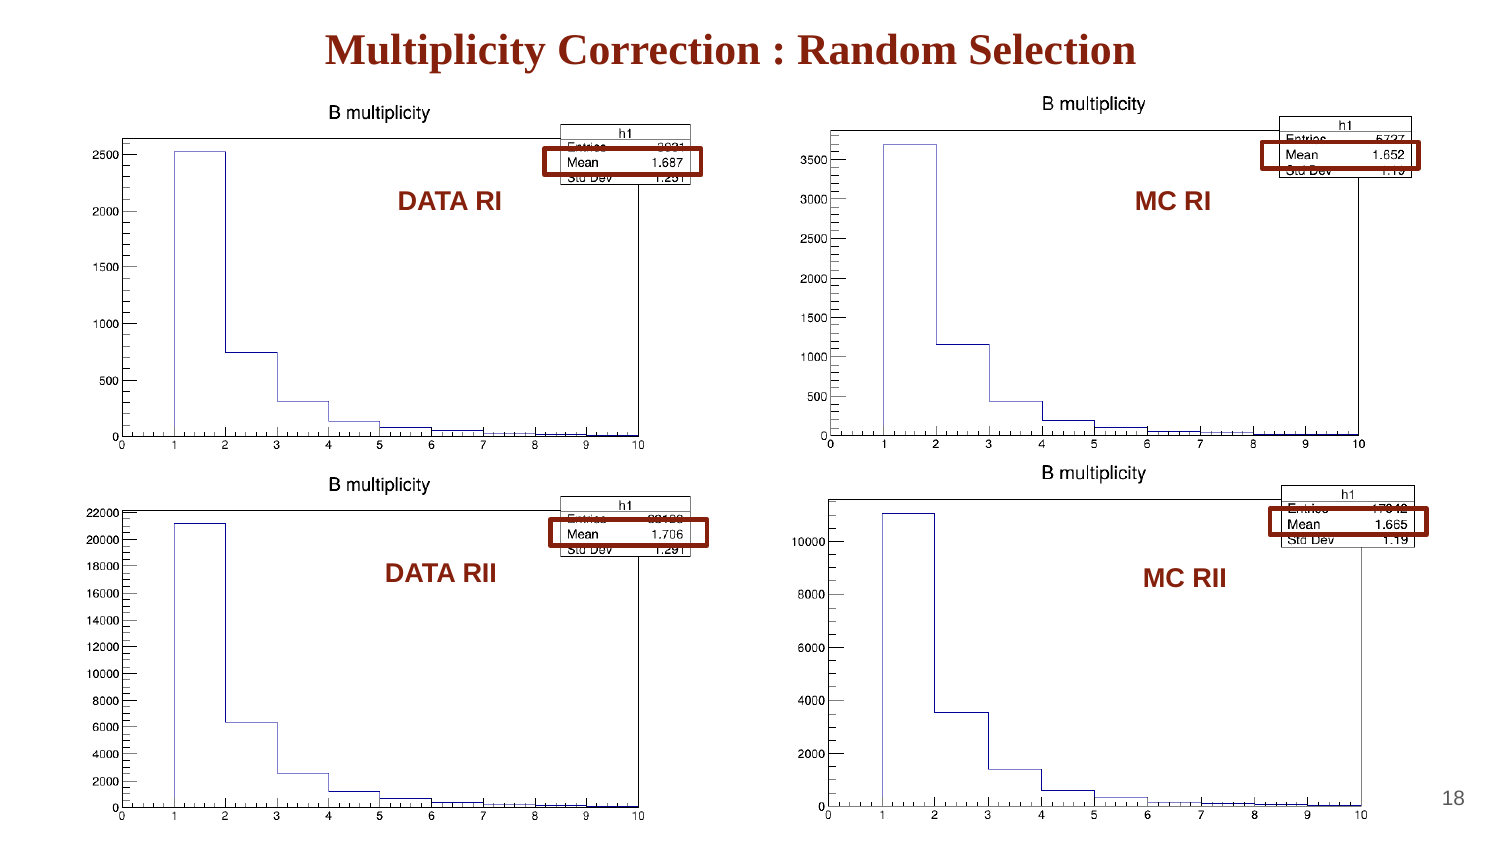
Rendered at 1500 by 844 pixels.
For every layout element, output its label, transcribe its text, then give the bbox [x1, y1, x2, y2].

picture [1272, 511, 1424, 532]
slide_number <number> [1427, 764, 1480, 830]
text_box MC RI [1119, 168, 1262, 231]
text_box DATA RII [370, 540, 538, 603]
picture [57, 100, 702, 844]
text_box Multiplicity Correction : Random Selection [309, 5, 1207, 76]
text_box MC RII [1127, 545, 1270, 609]
picture [547, 151, 699, 172]
picture [761, 91, 1427, 844]
picture [553, 522, 702, 543]
text_box DATA RI [382, 168, 525, 231]
